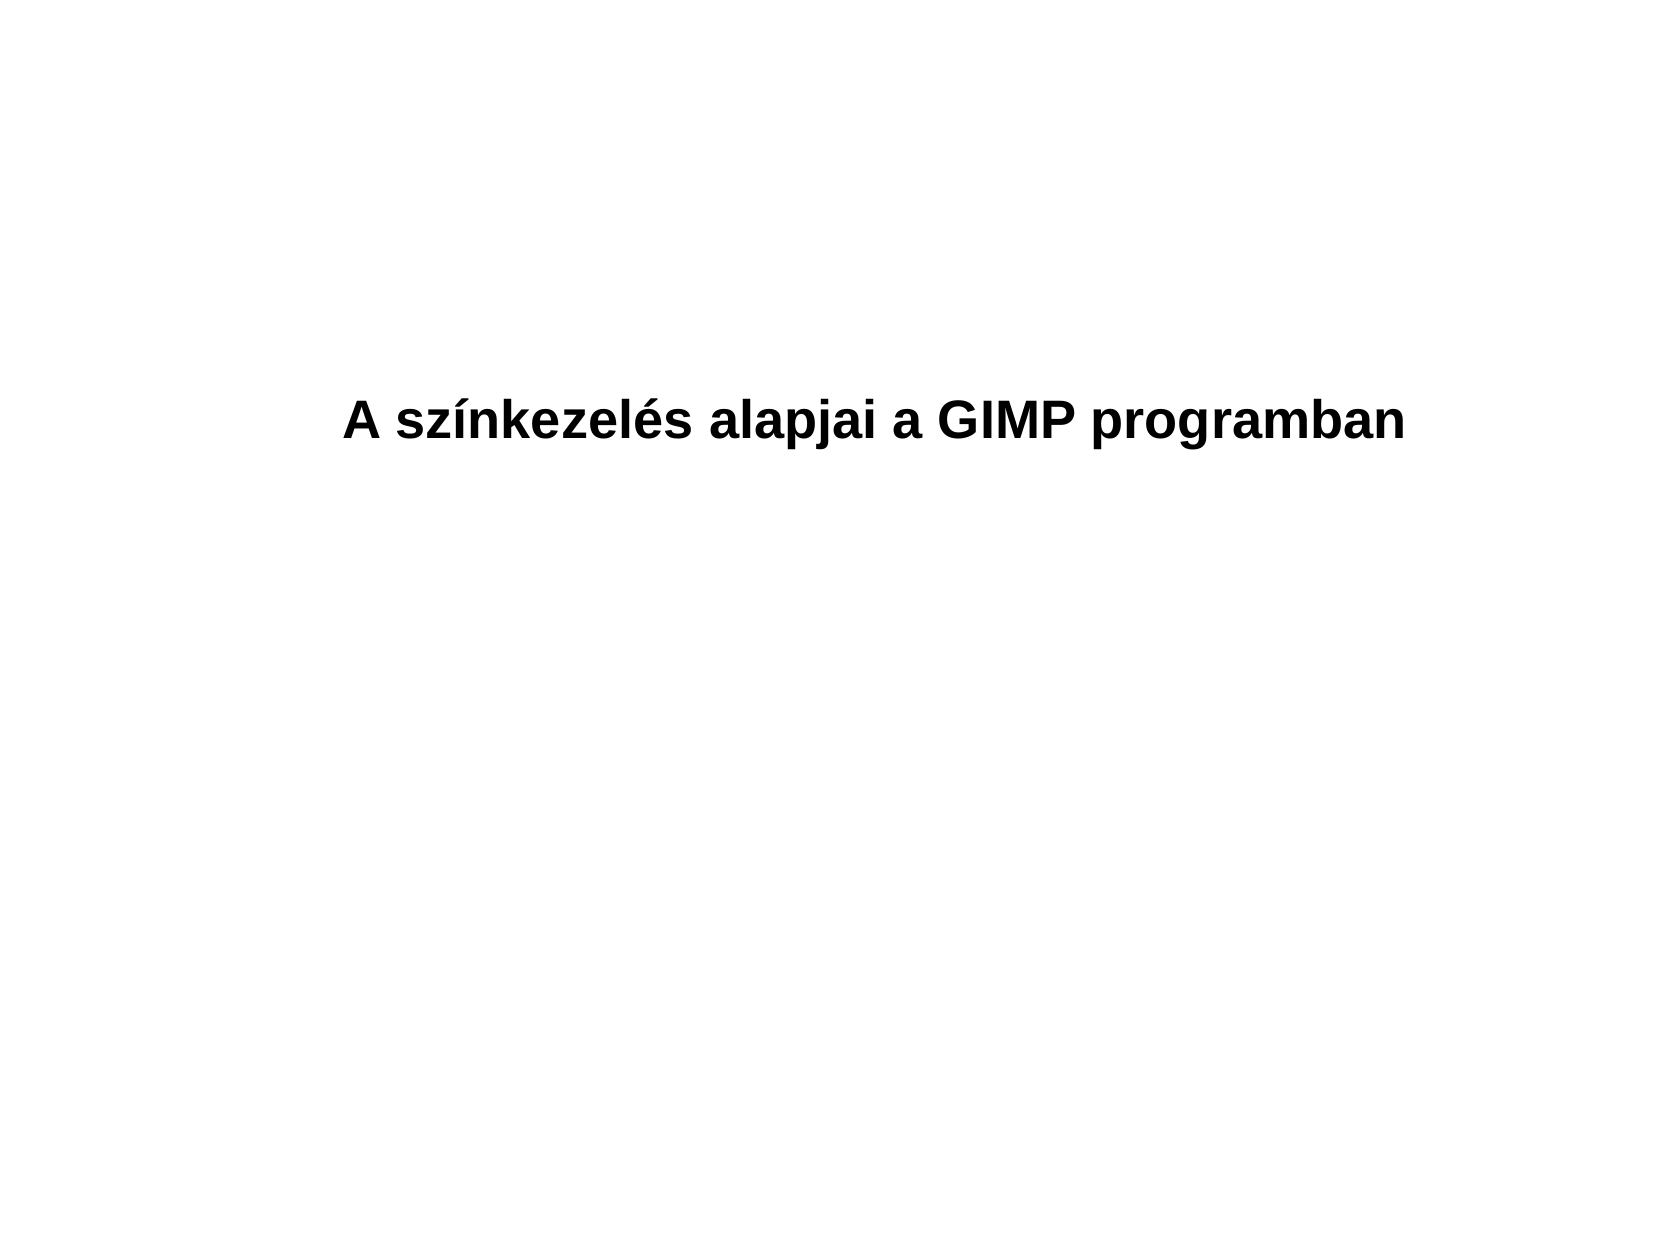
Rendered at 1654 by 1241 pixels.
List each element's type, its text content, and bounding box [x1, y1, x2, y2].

text_box A színkezelés alapjai a GIMP programban [328, 381, 1424, 459]
